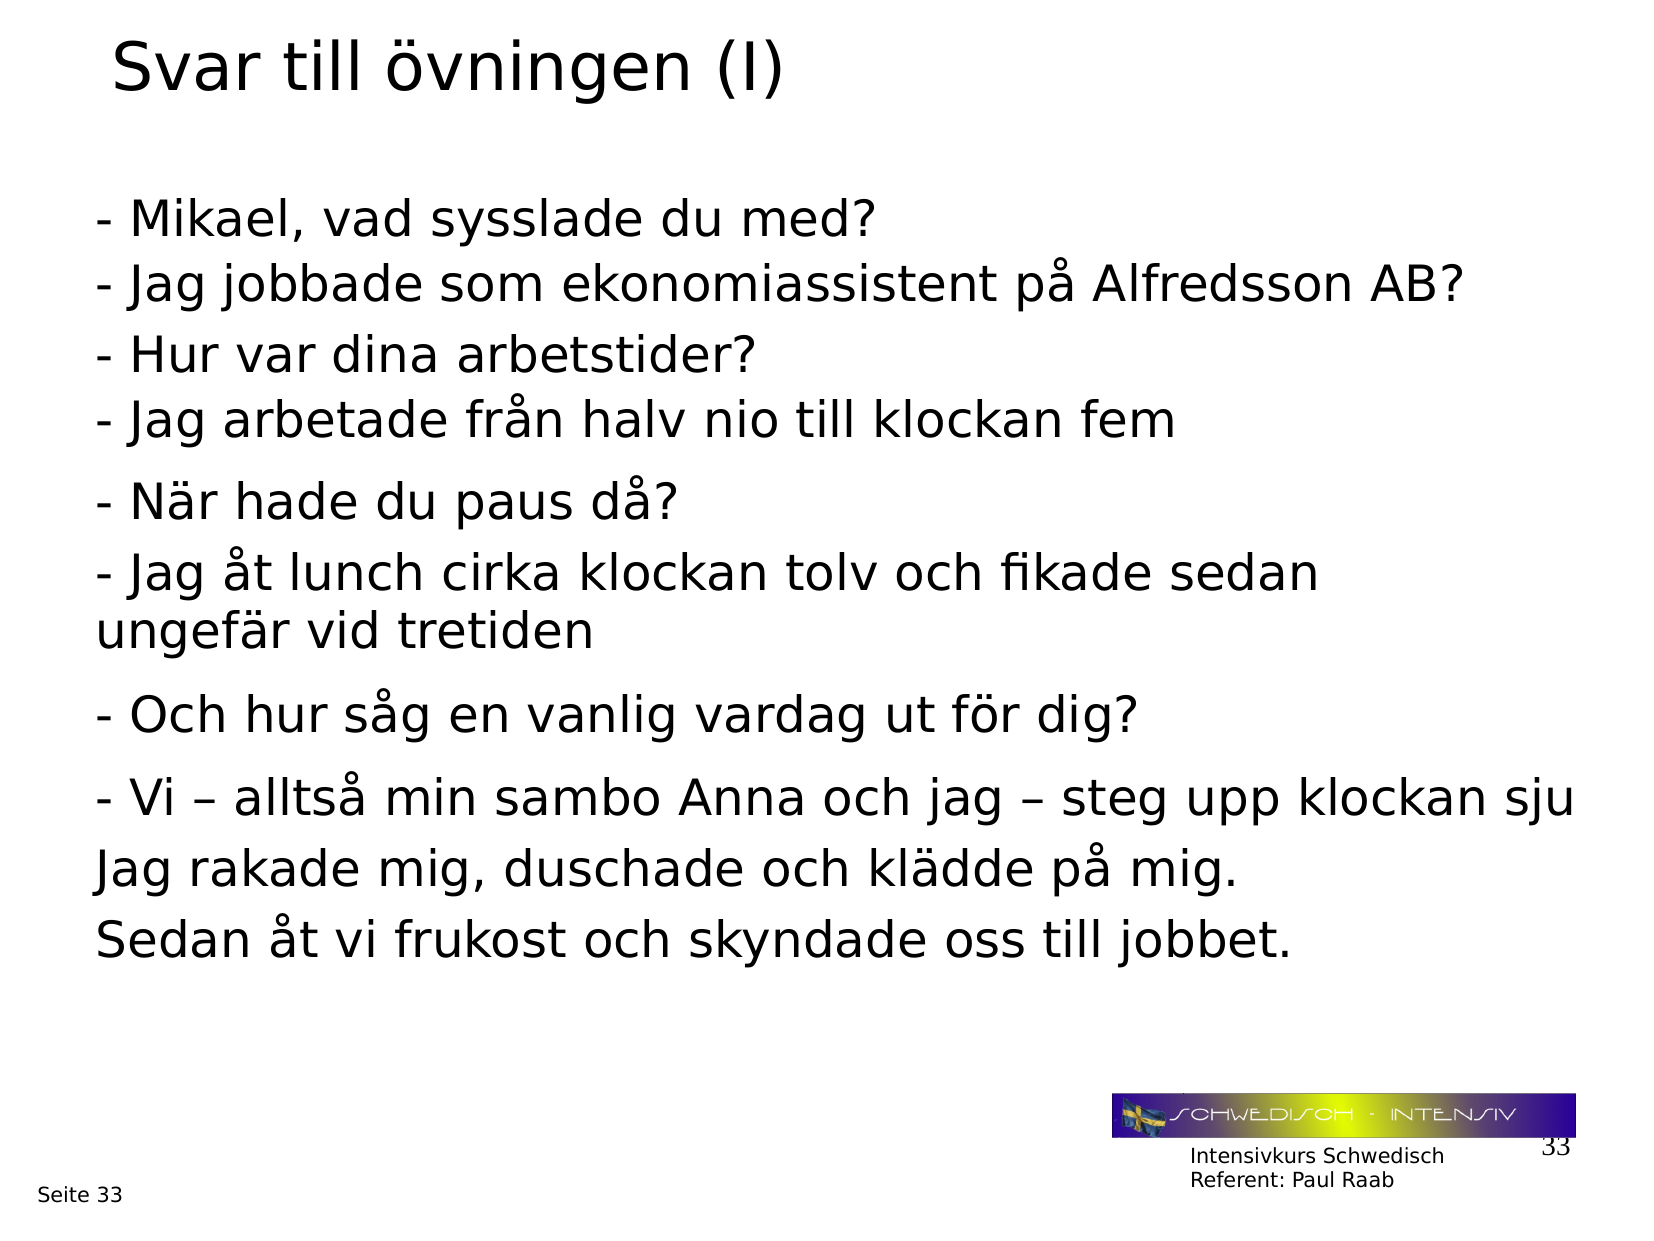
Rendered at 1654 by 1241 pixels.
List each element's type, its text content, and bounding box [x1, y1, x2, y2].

text_box Sedan åt vi frukost och skyndade oss till jobbet. [81, 903, 1351, 988]
text_box - Vi – alltså min sambo Anna och jag – steg upp klockan sju [80, 761, 1654, 846]
text_box - Mikael, vad sysslade du med? [80, 182, 901, 247]
picture [1112, 1093, 1576, 1138]
text_box - Jag jobbade som ekonomiassistent på Alfredsson AB? [80, 247, 1538, 332]
text_box - Jag arbetade från halv nio till klockan fem [80, 383, 1313, 468]
text_box - När hade du paus då? [80, 466, 901, 536]
text_box Svar till övningen (I) [75, 21, 901, 114]
text_box - Och hur såg en vanlig vardag ut för dig? [80, 678, 1238, 761]
text_box - Hur var dina arbetstider? [80, 318, 901, 383]
text_box - Jag åt lunch cirka klockan tolv och fikade sedan ungefär vid tretiden [80, 536, 1463, 669]
text_box Jag rakade mig, duschade och klädde på mig. [81, 832, 1463, 917]
